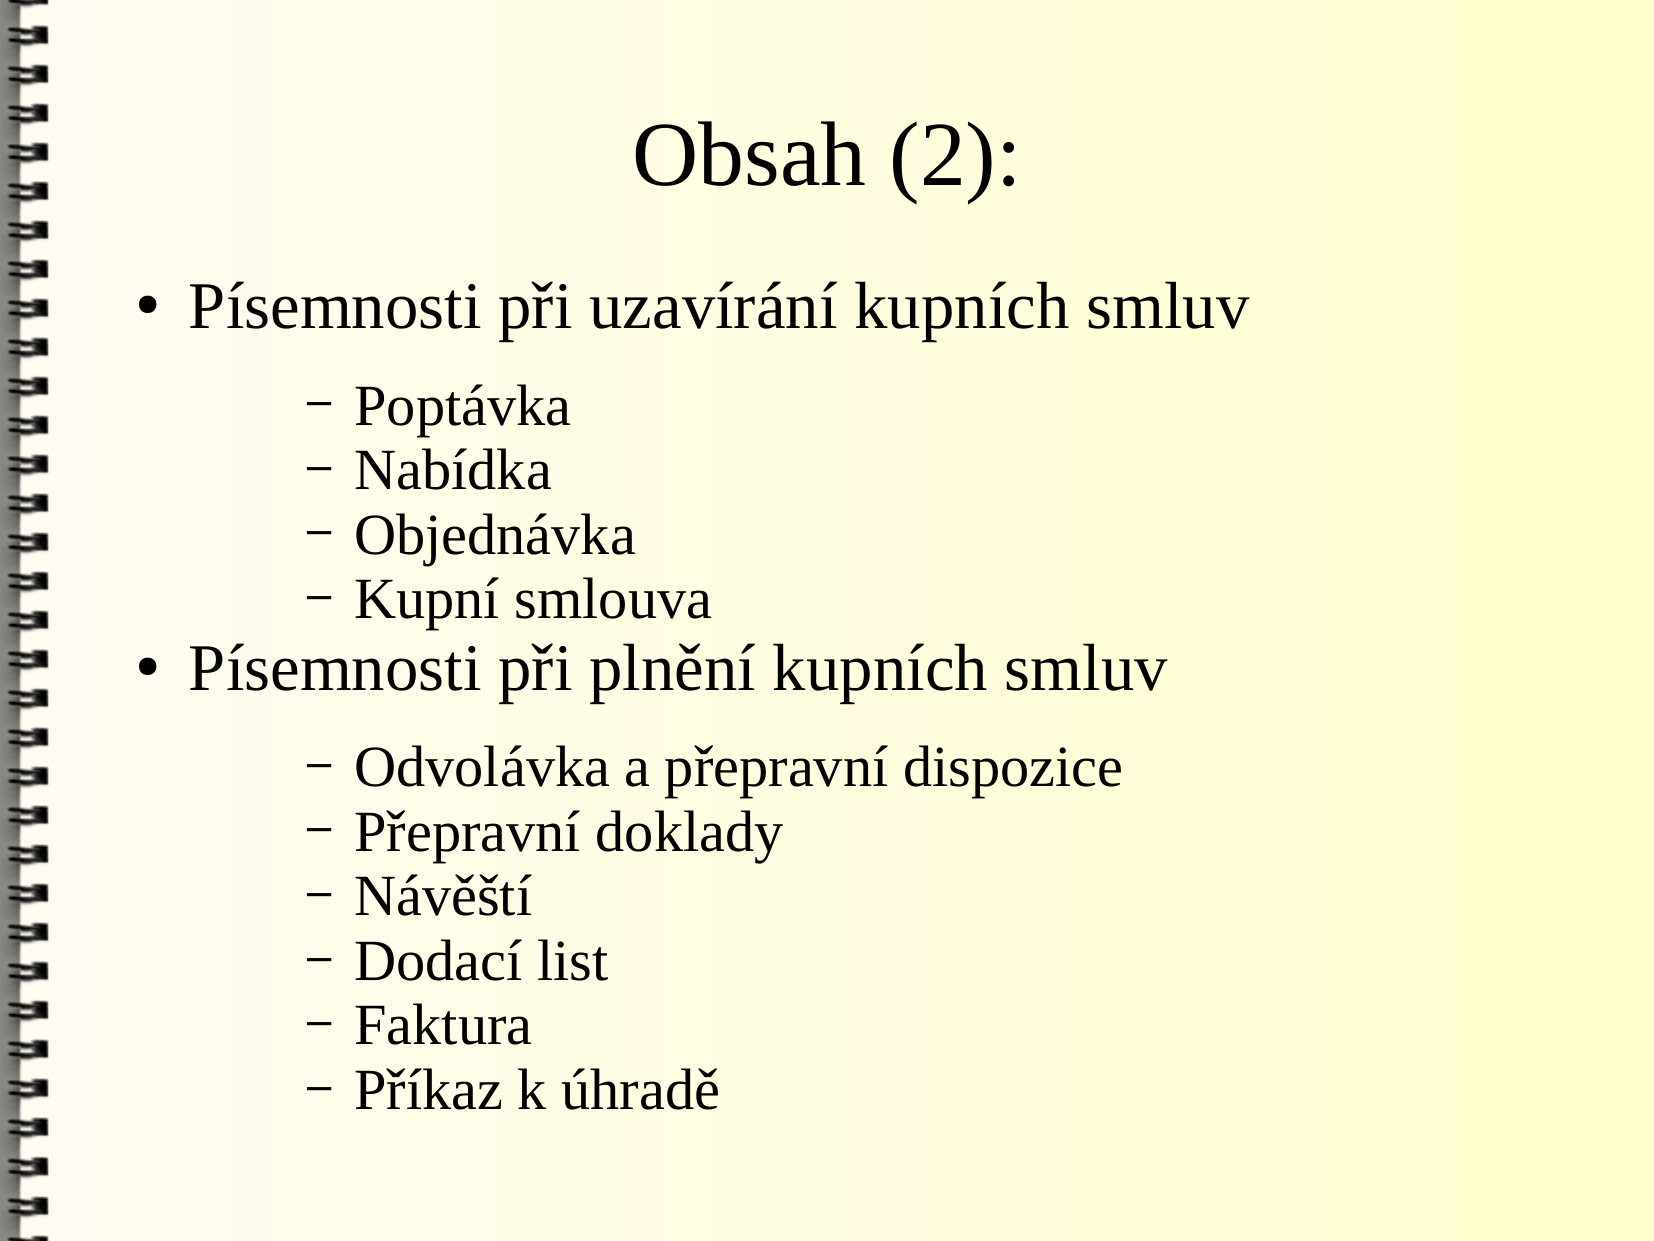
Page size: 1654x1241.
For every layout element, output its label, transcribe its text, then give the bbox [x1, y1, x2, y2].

title Obsah (2): [121, 102, 1534, 207]
picture [0, 0, 1654, 1241]
list Písemnosti při uzavírání kupních smluv Poptávka Nabídka Objednávka Kupní smlouva Písemnosti při plnění kupních smluv Odvolávka a přepravní dispozice Přepravní doklady Návěští Dodací list Faktura Příkaz k úhradě [118, 269, 1531, 1123]
